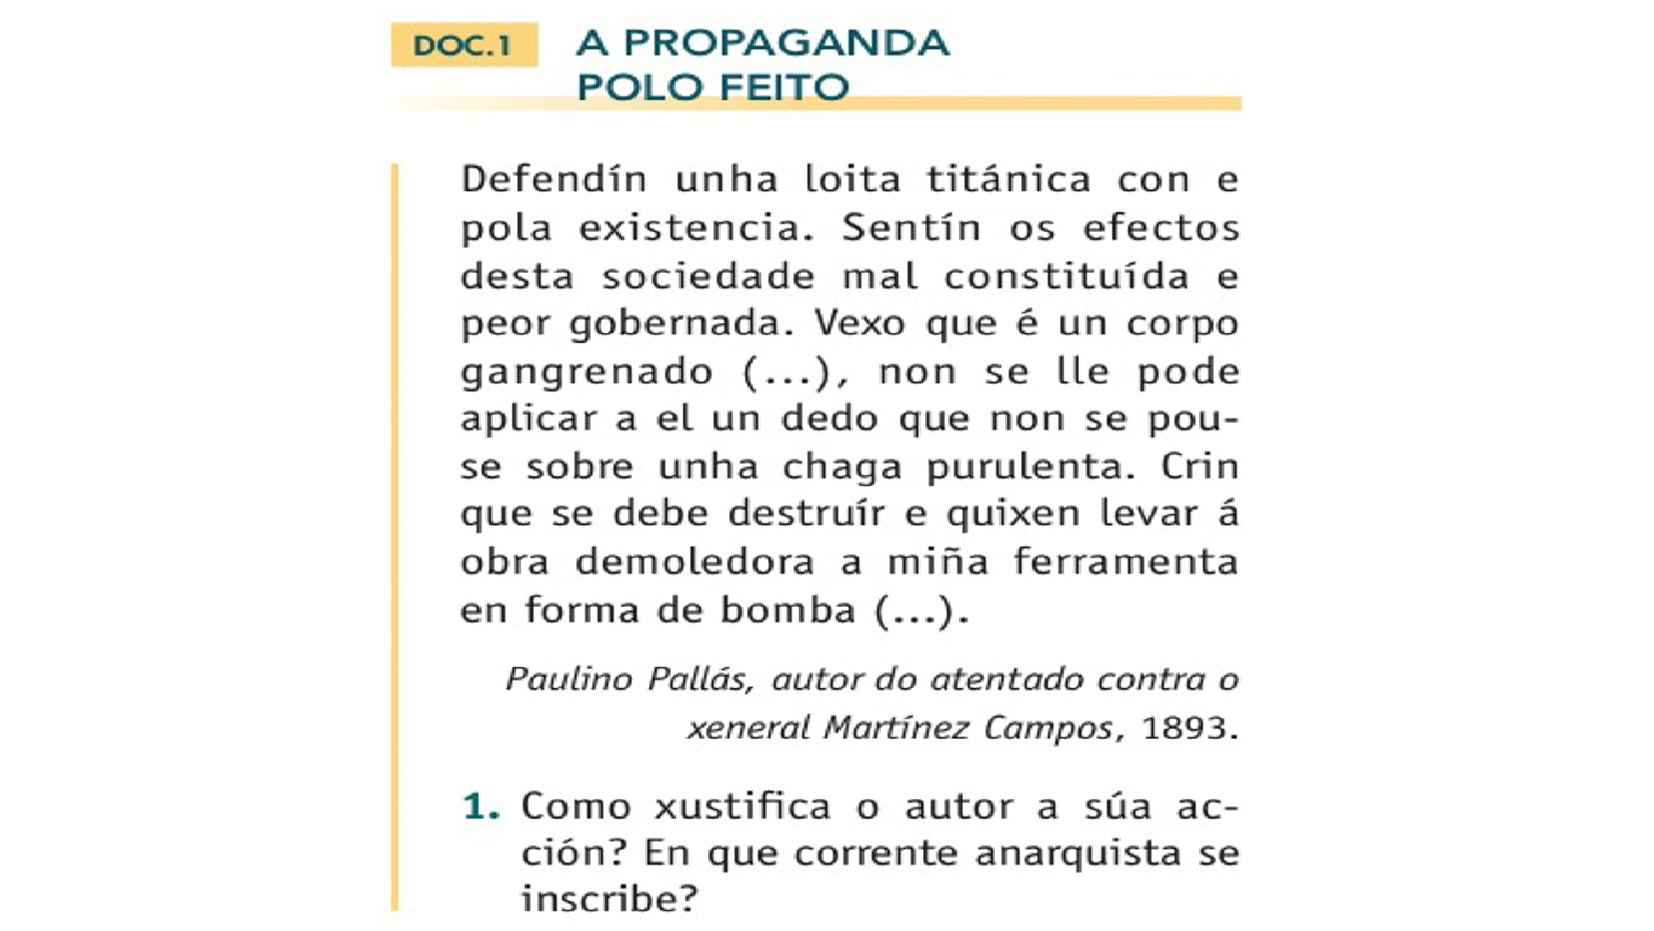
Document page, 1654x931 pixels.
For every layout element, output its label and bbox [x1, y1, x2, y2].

picture [361, 0, 1292, 931]
